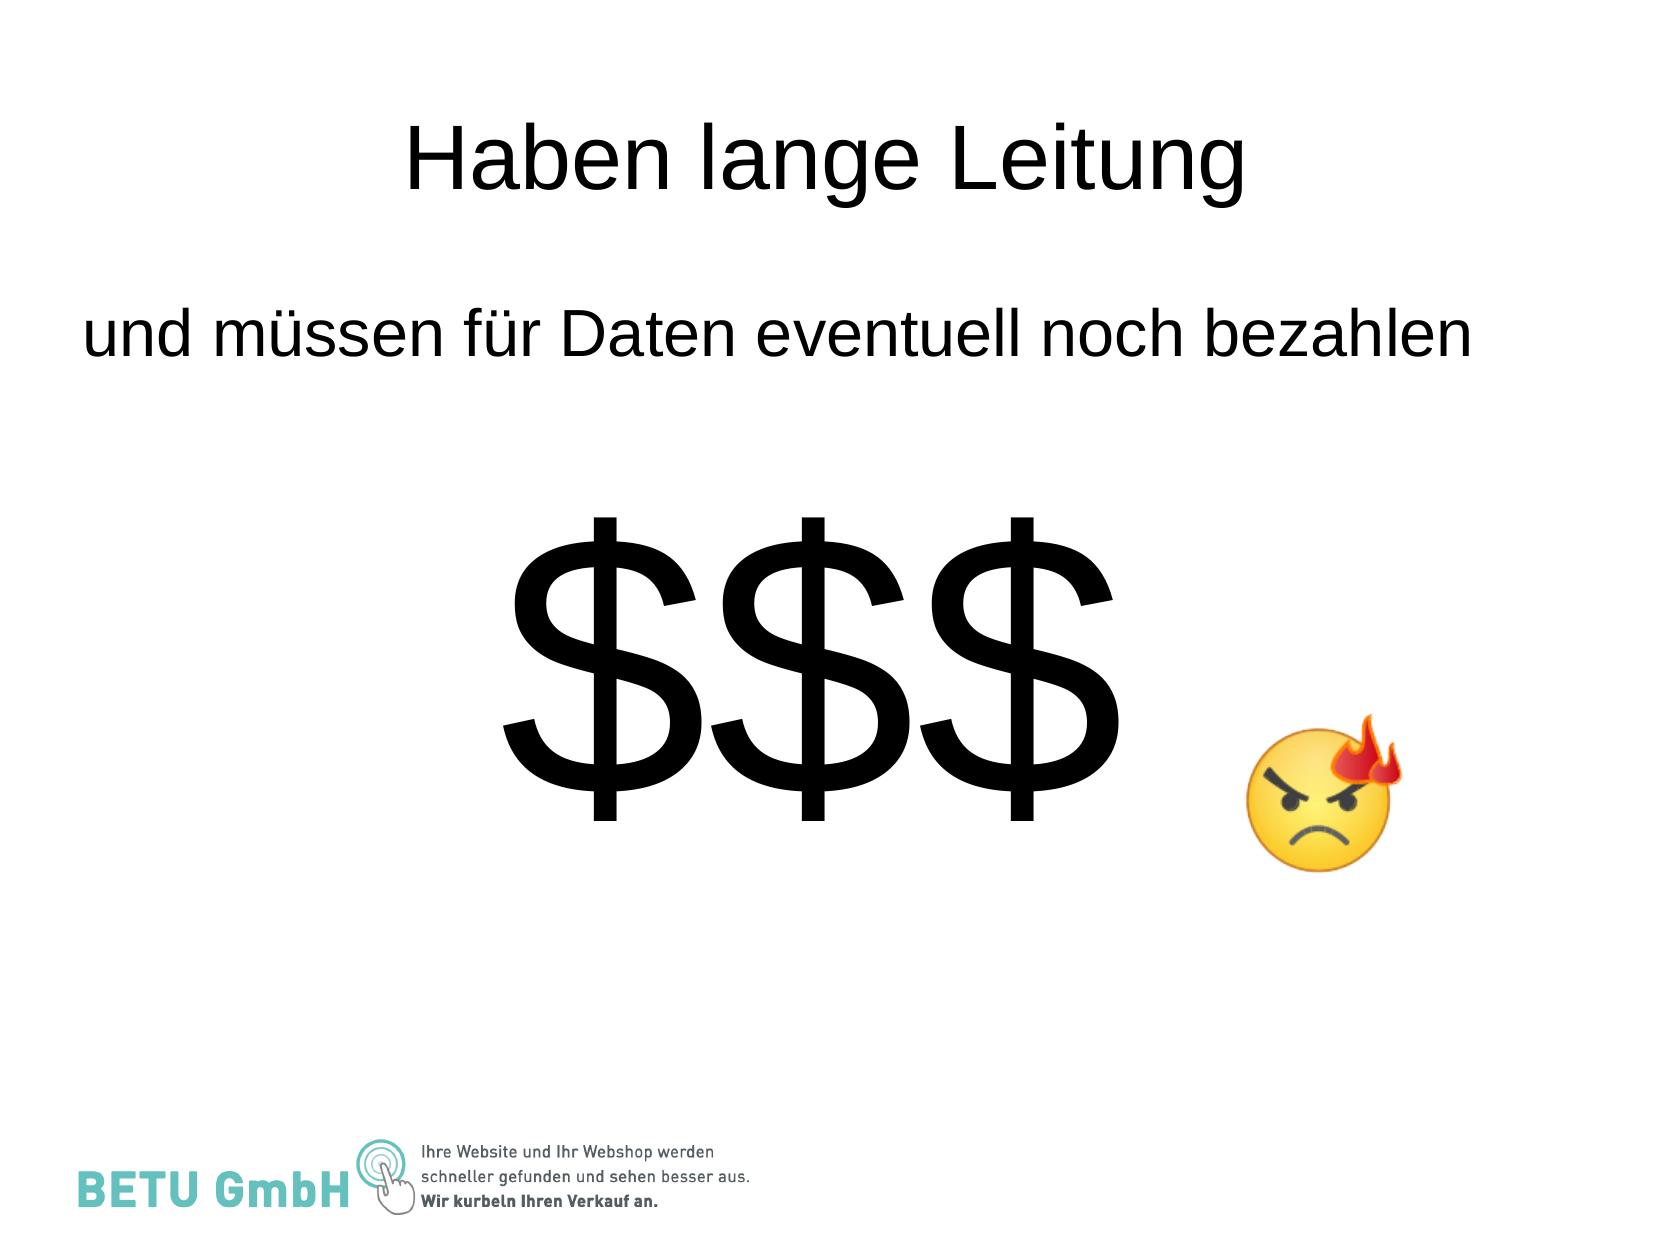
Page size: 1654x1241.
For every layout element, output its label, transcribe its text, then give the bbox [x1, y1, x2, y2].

picture [70, 1138, 815, 1216]
text_box und müssen für Daten eventuell noch bezahlen [82, 290, 1571, 1010]
picture [1237, 708, 1406, 877]
text_box Haben lange Leitung [82, 49, 1571, 257]
text_box $$$ [484, 413, 1140, 847]
